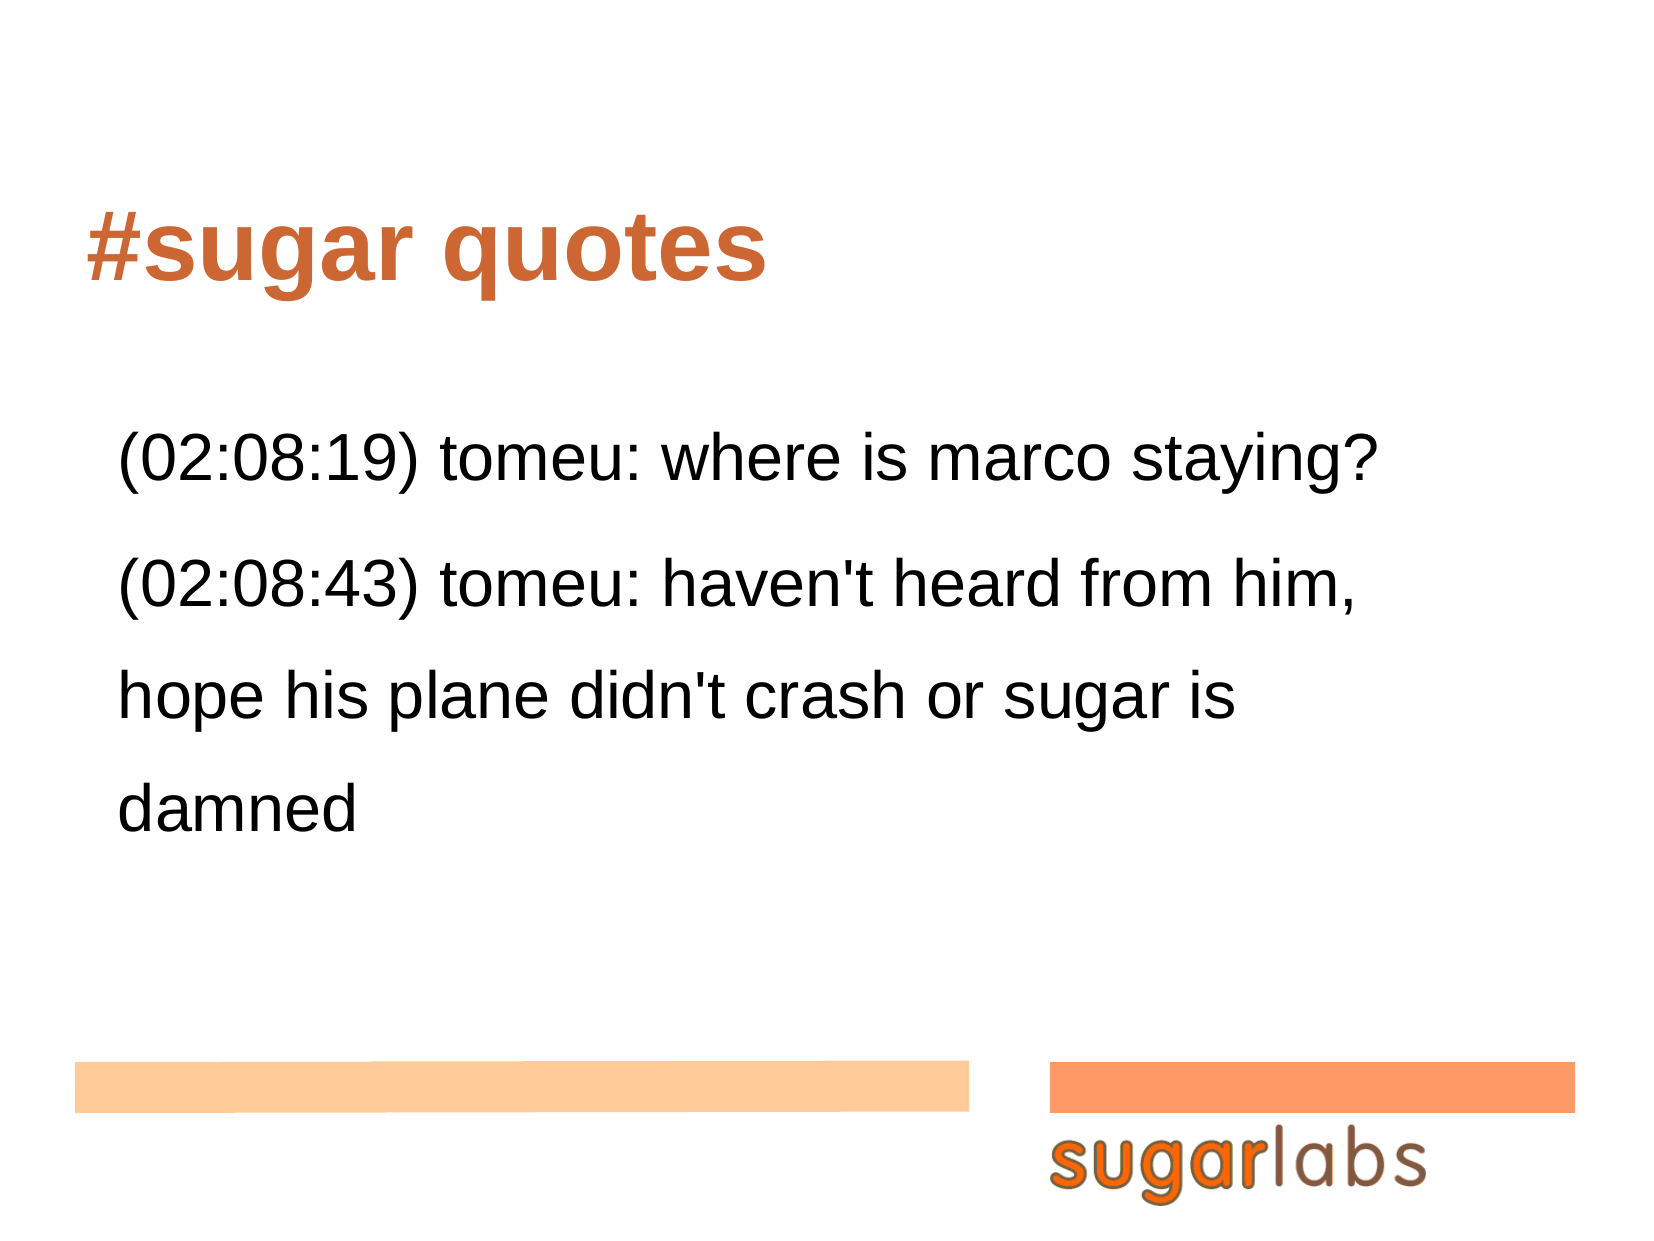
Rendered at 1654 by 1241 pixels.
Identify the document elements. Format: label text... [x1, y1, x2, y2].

title #sugar quotes [86, 150, 1576, 343]
text_box (02:08:19) tomeu: where is marco staying? (02:08:43) tomeu: haven't heard from him, hope his plane didn't crash or sugar is damned [103, 375, 1463, 1088]
picture [1050, 1124, 1426, 1206]
